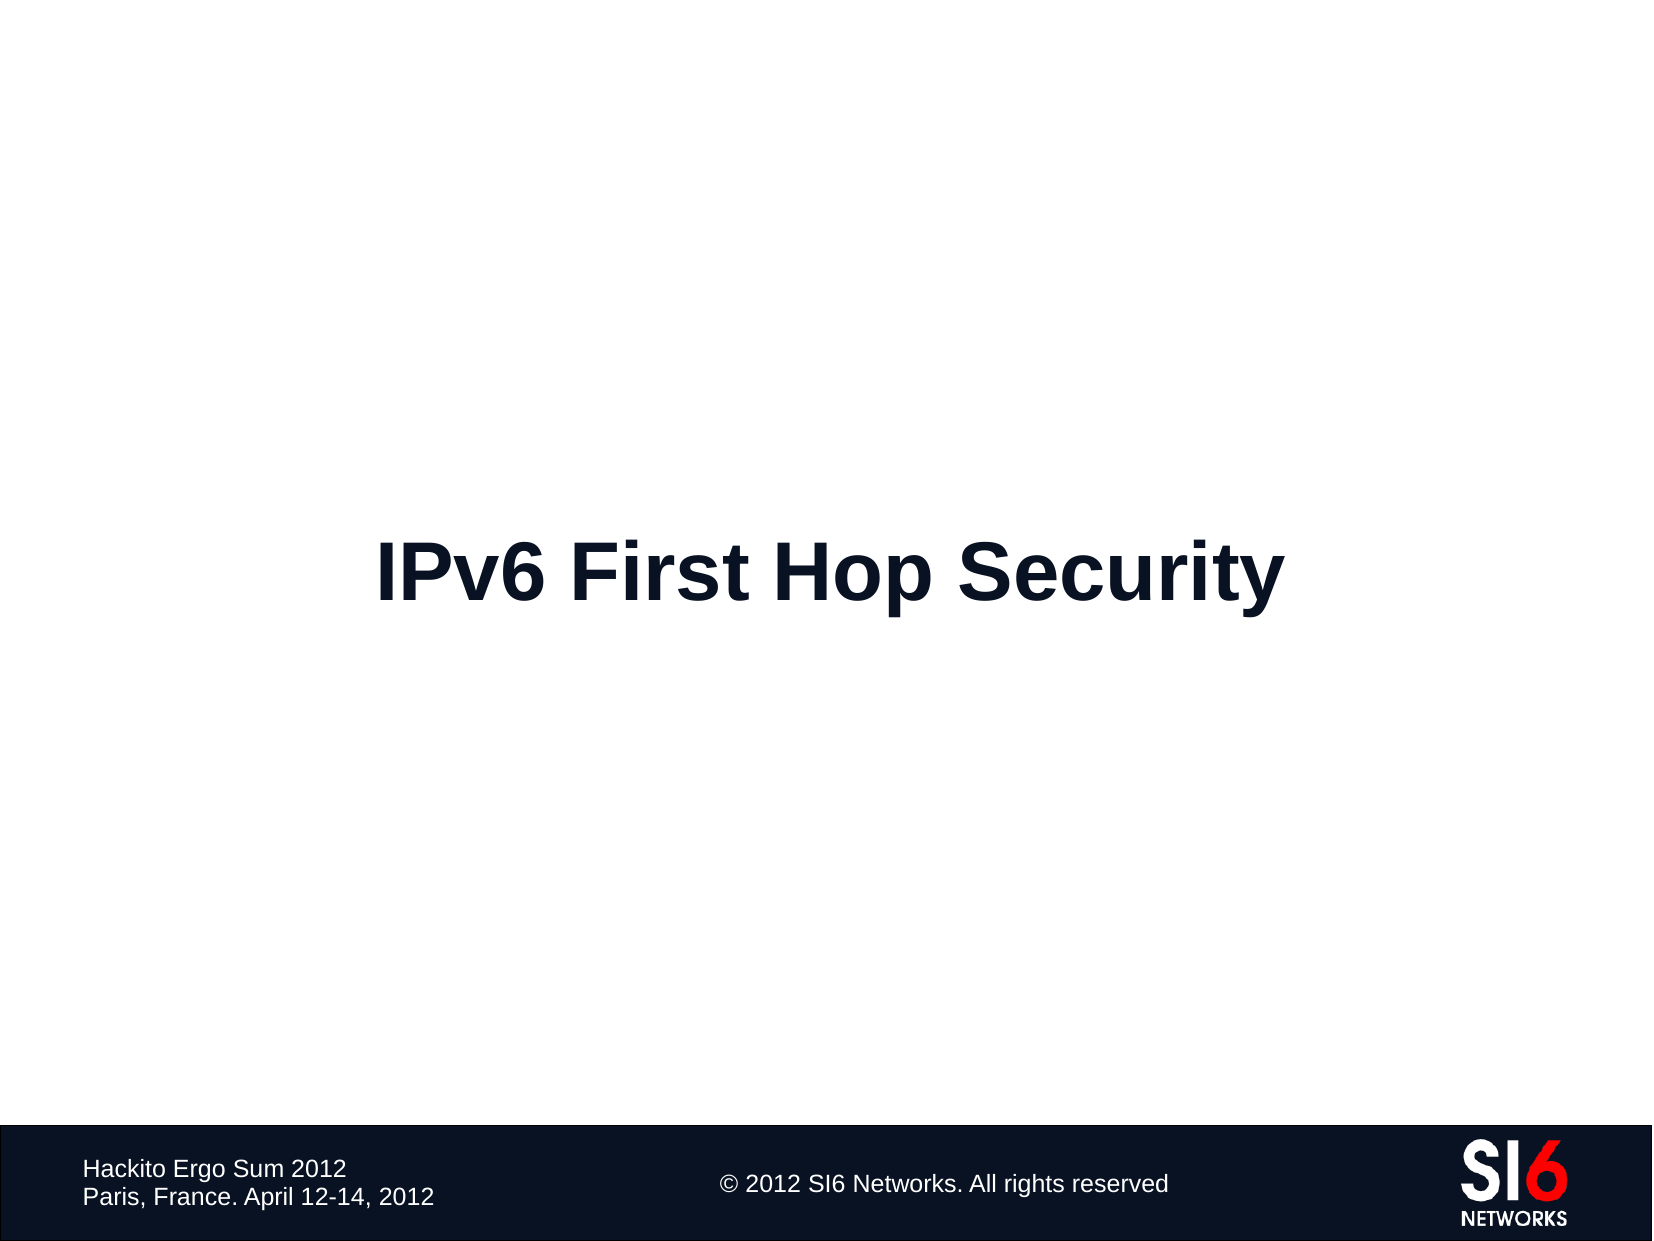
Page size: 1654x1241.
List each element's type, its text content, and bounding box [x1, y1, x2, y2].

picture [1461, 1139, 1567, 1226]
title IPv6 First Hop Security [86, 467, 1576, 676]
